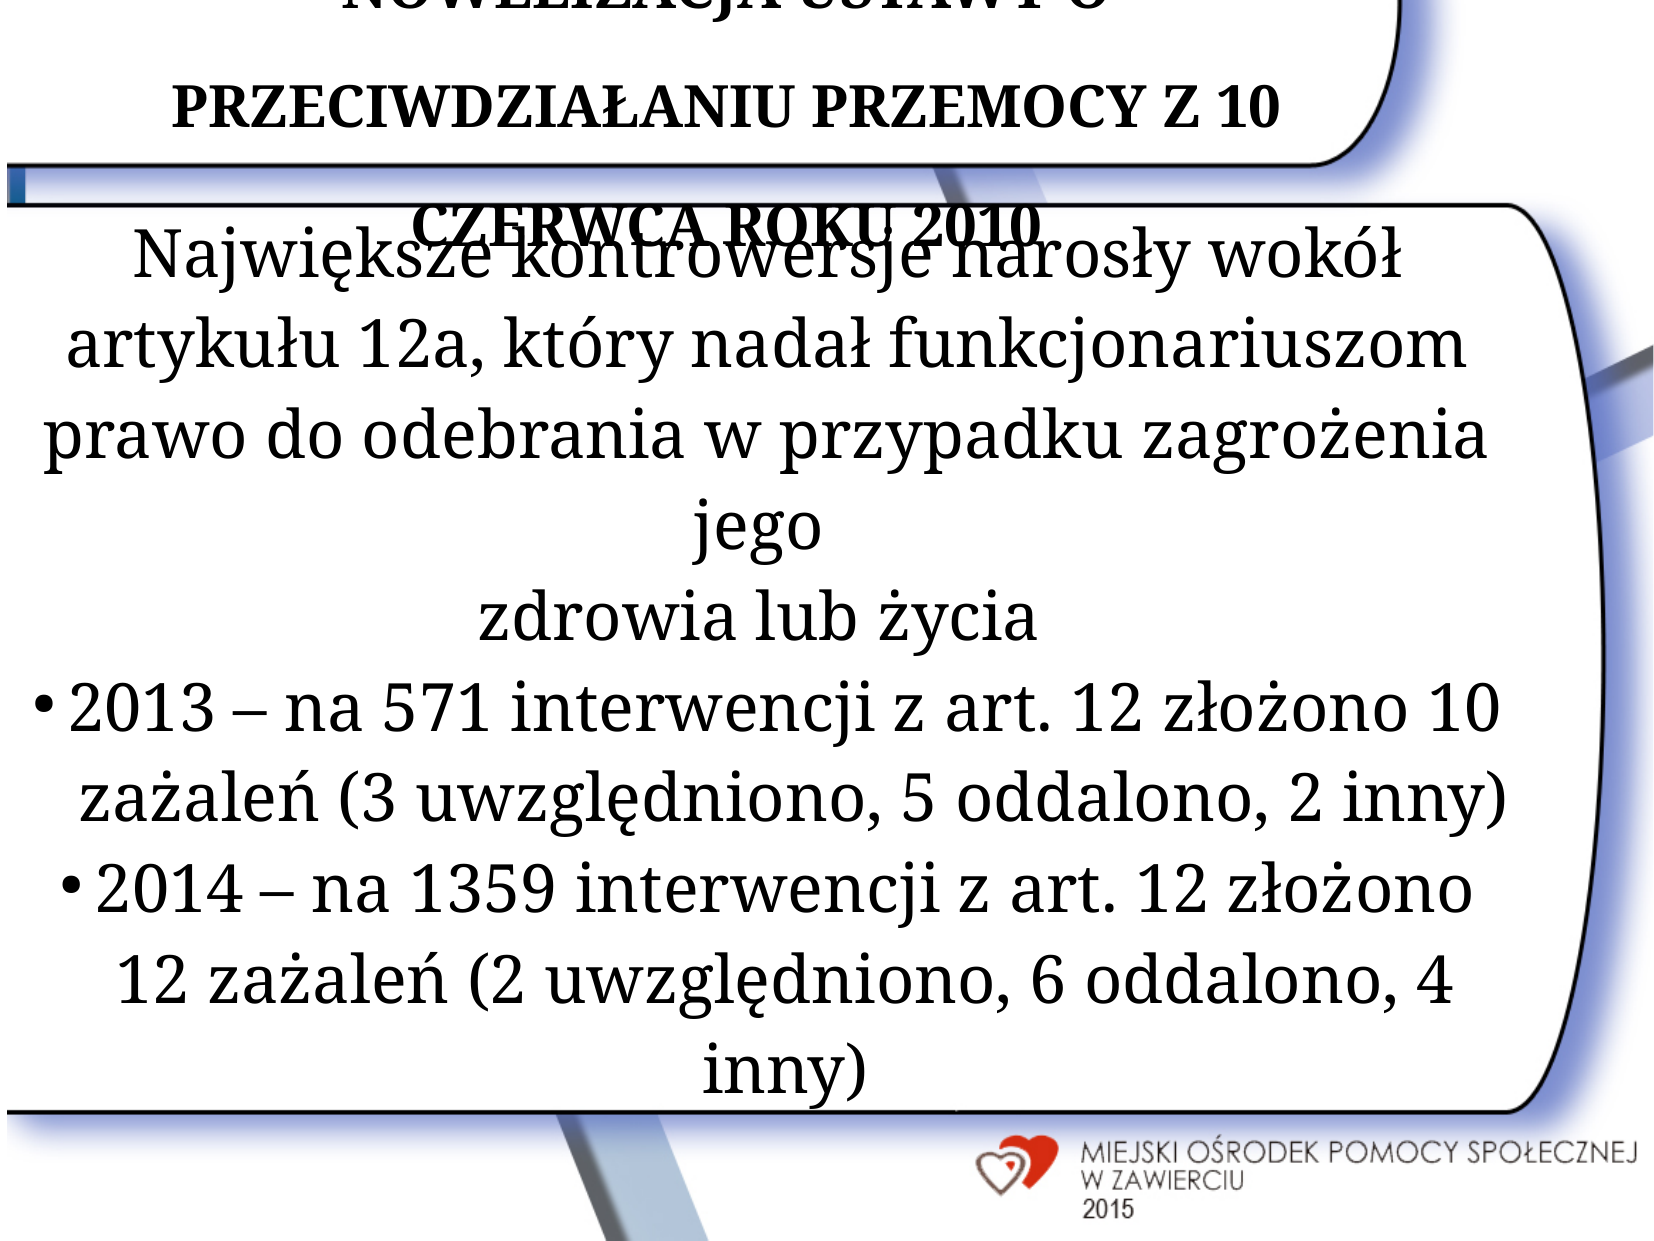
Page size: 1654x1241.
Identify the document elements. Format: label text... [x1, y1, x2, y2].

title NOWELIZACJA USTAWY O PRZECIWDZIAŁANIU PRZEMOCY Z 10 CZERWCA ROKU 2010 [0, 0, 1430, 175]
subtitle Największe kontrowersje narosły wokół artykułu 12a, który nadał funkcjonariuszom prawo do odebrania w przypadku zagrożenia jego zdrowia lub życia 2013 – na 571 interwencji z art. 12 złożono 10 zażaleń (3 uwzględniono, 5 oddalono, 2 inny) 2014 – na 1359 interwencji z art. 12 złożono 12 zażaleń (2 uwzględniono, 6 oddalono, 4 inny) [23, 220, 1512, 1099]
picture [7, 0, 1654, 1241]
